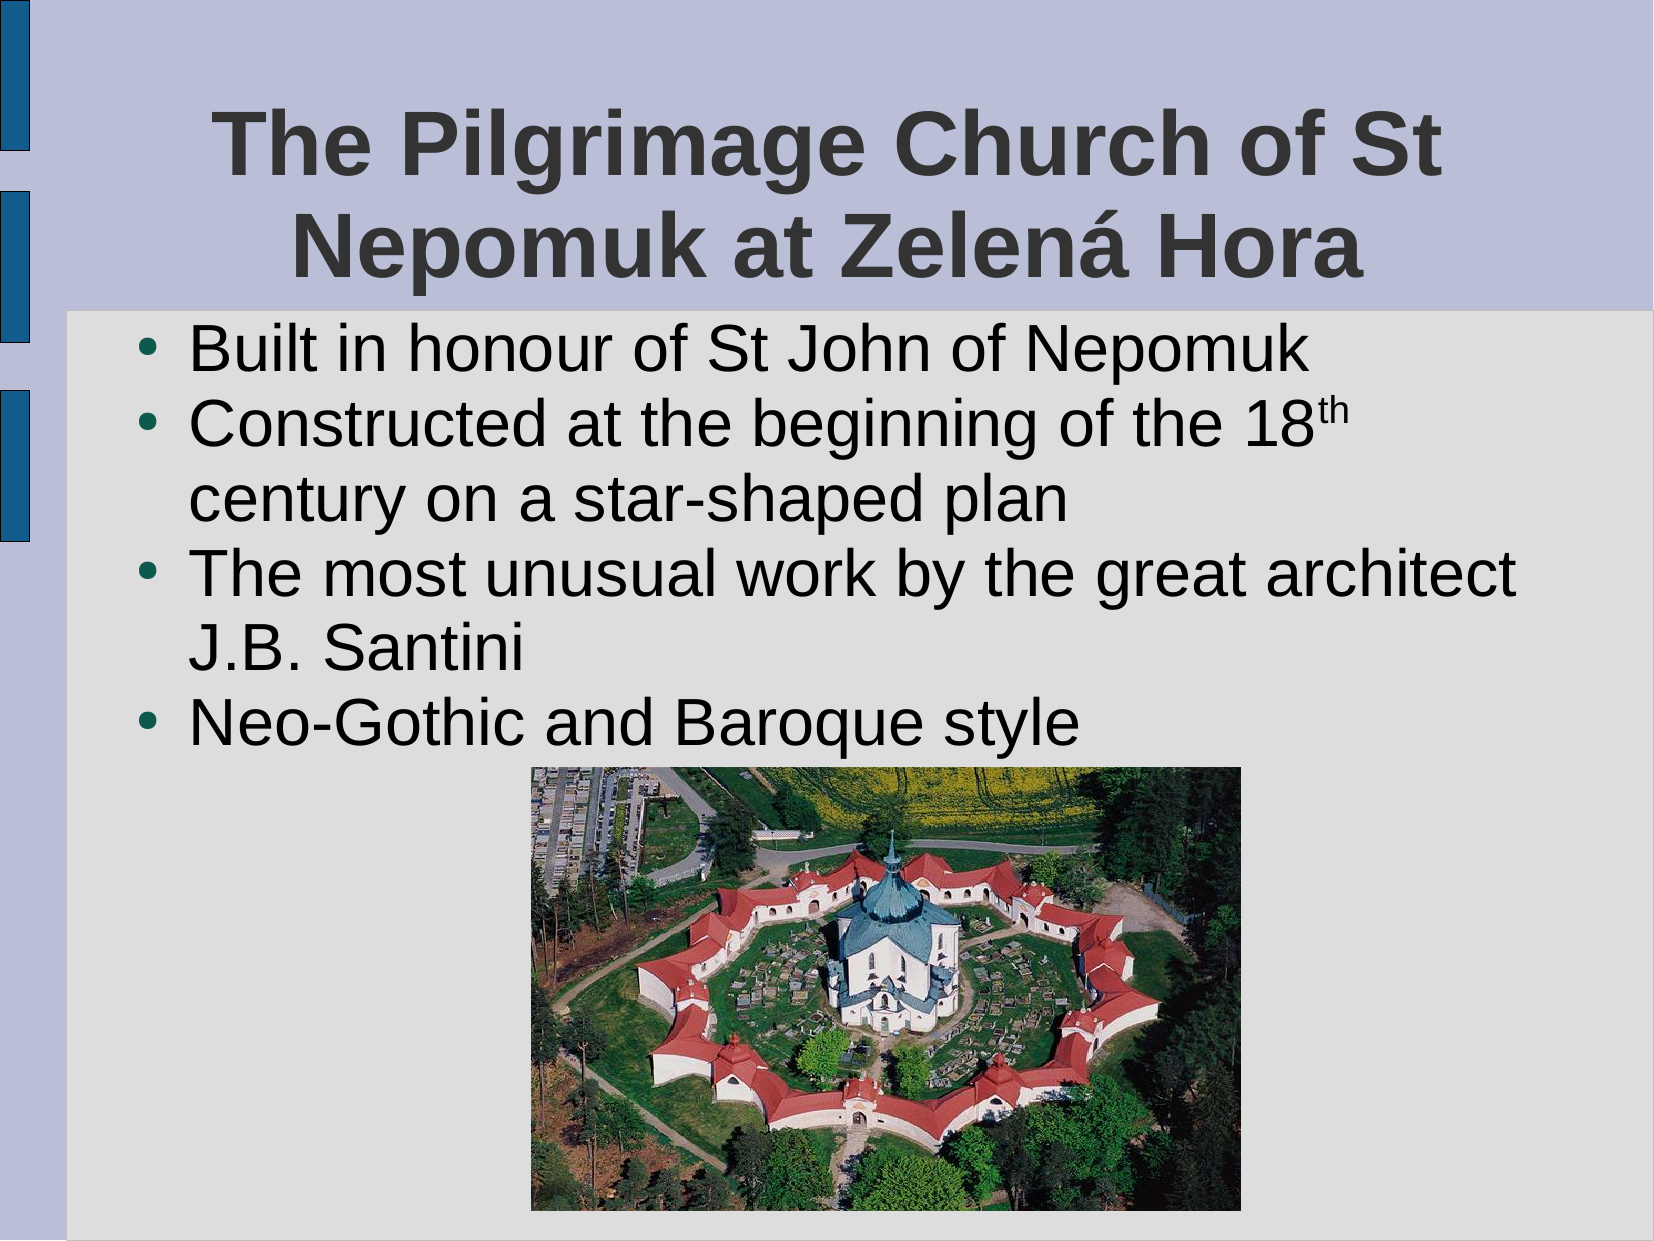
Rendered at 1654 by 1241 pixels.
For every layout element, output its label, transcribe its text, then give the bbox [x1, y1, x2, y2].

title The Pilgrimage Church of St Nepomuk at Zelená Hora [121, 91, 1534, 299]
picture [531, 767, 1241, 1211]
list Built in honour of St John of Nepomuk Constructed at the beginning of the 18th century on a star-shaped plan The most unusual work by the great architect J.B. Santini Neo-Gothic and Baroque style [118, 311, 1531, 1093]
